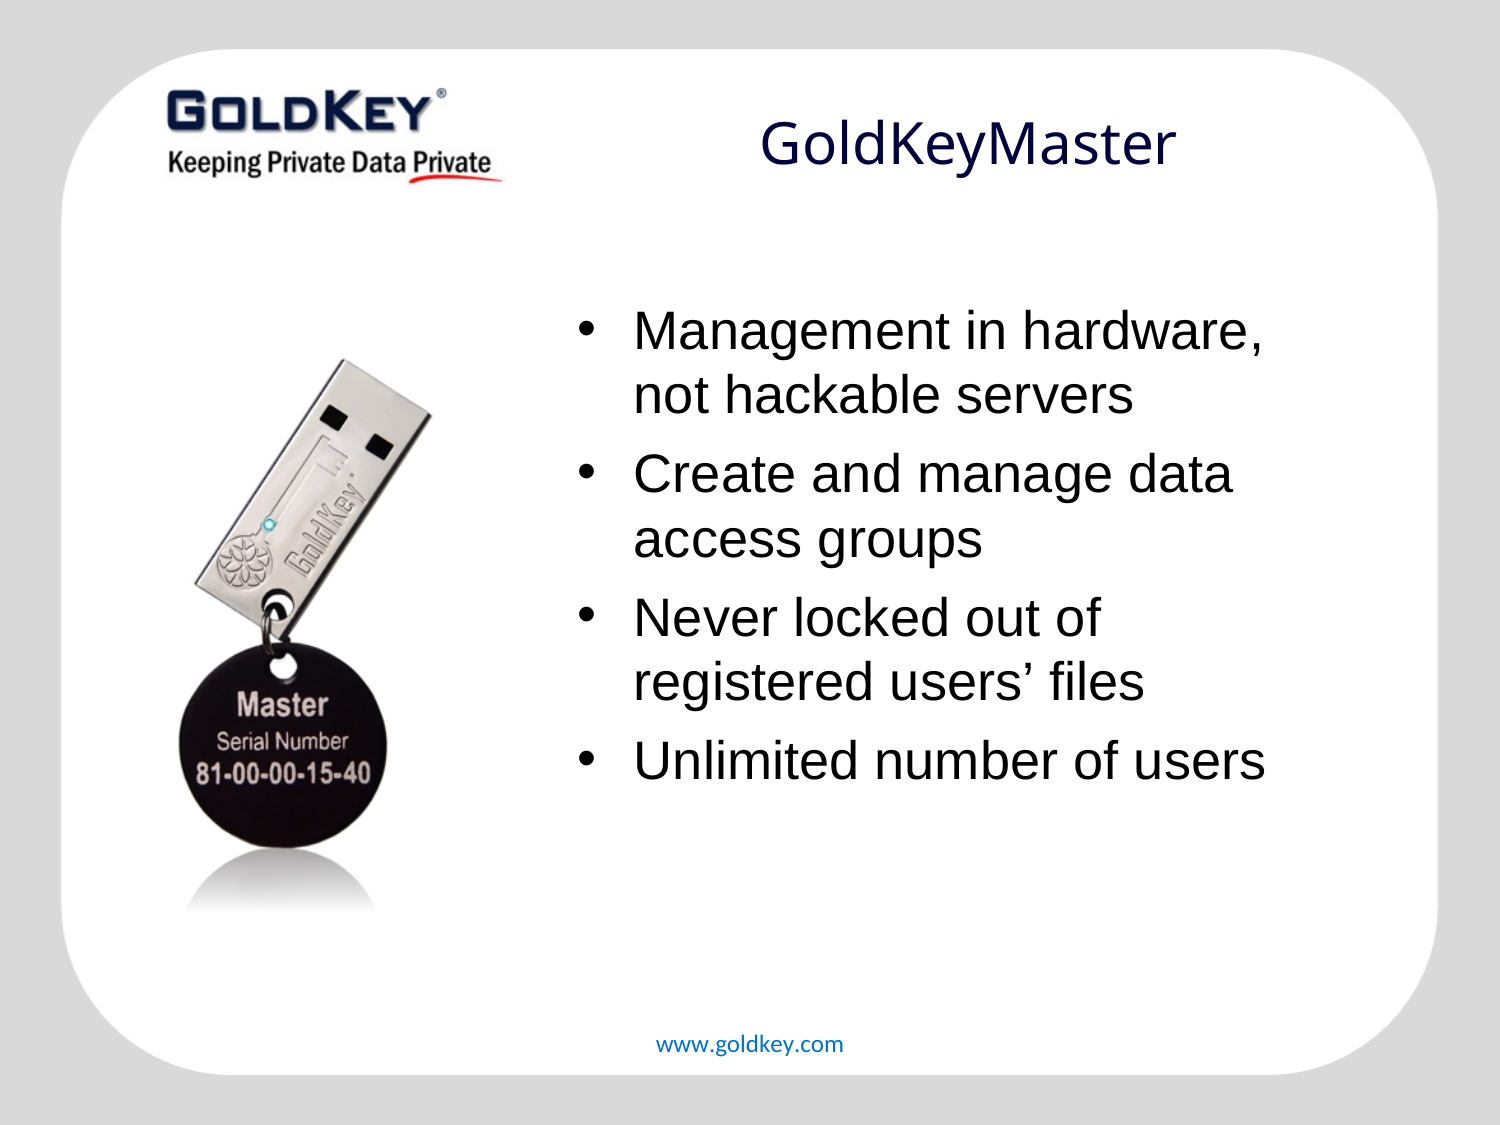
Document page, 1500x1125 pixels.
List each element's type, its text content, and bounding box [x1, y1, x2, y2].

picture [57, 45, 1442, 1079]
title GoldKeyMaster [587, 98, 1351, 184]
list Management in hardware, not hackable servers Create and manage data access groups Never locked out of registered users’ files Unlimited number of users [562, 287, 1338, 943]
